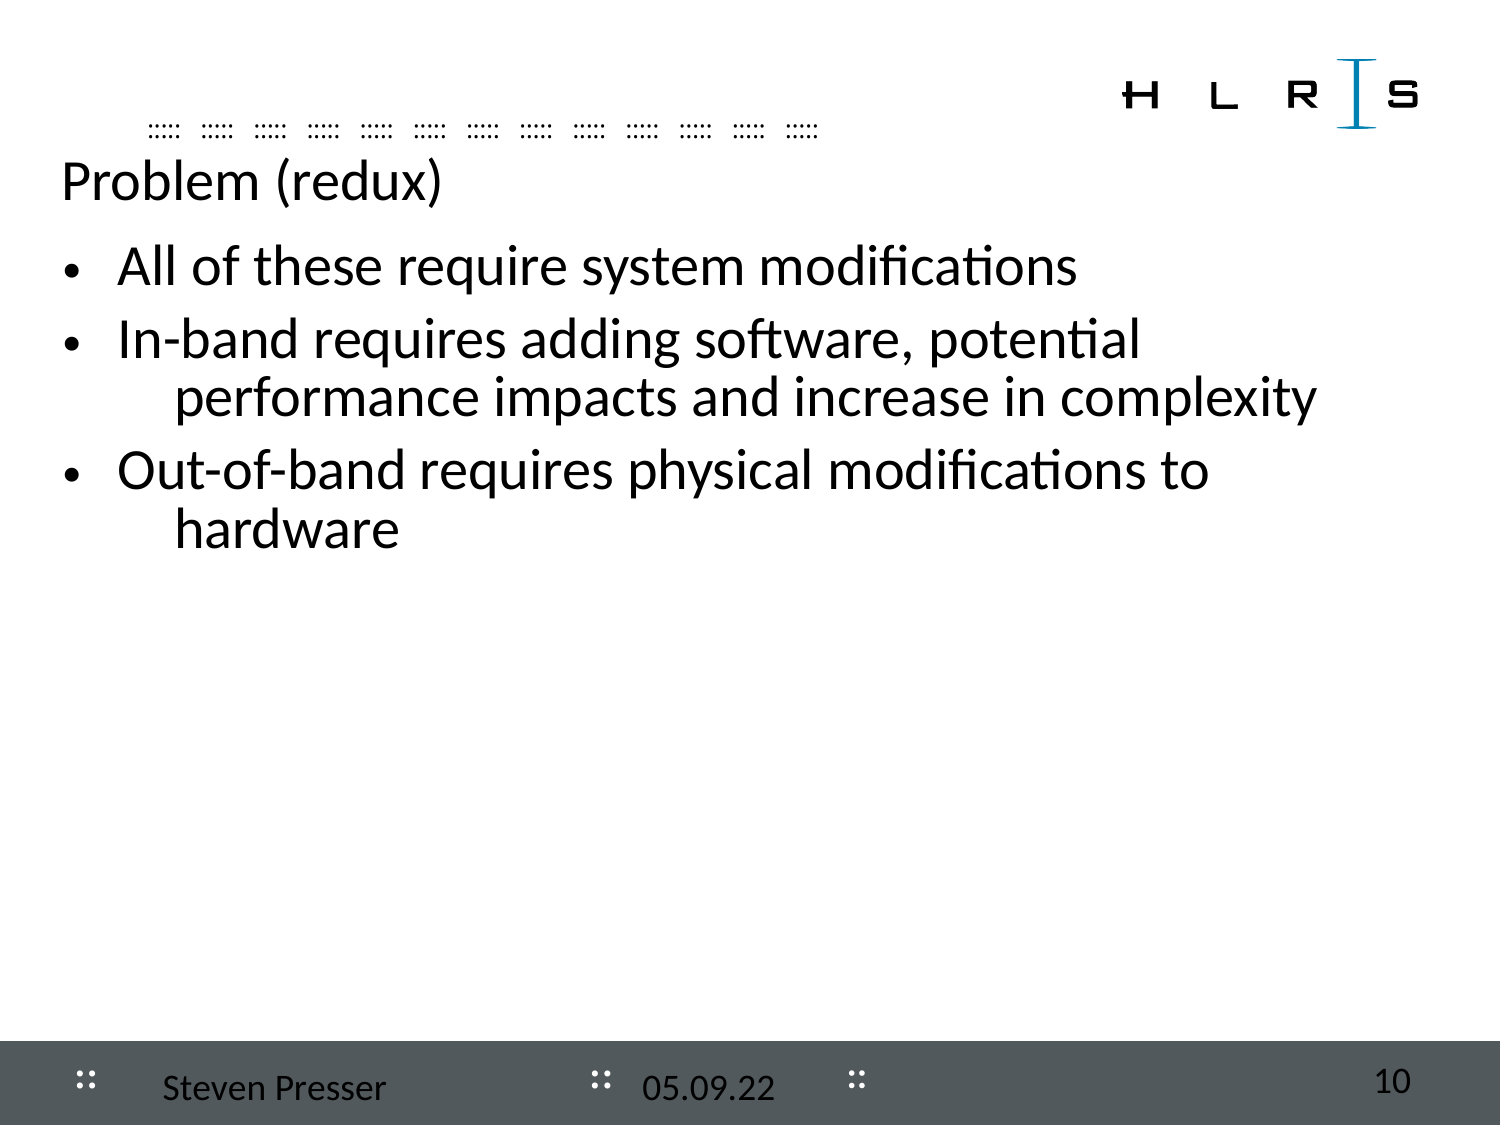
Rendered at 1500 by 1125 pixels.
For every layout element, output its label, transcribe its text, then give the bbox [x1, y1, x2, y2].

picture [1122, 59, 1353, 108]
list All of these require system modifications In-band requires adding software, potential performance impacts and increase in complexity Out-of-band requires physical modifications to hardware [46, 234, 1464, 977]
picture [1360, 59, 1418, 108]
title Problem (redux) [46, 108, 1464, 234]
